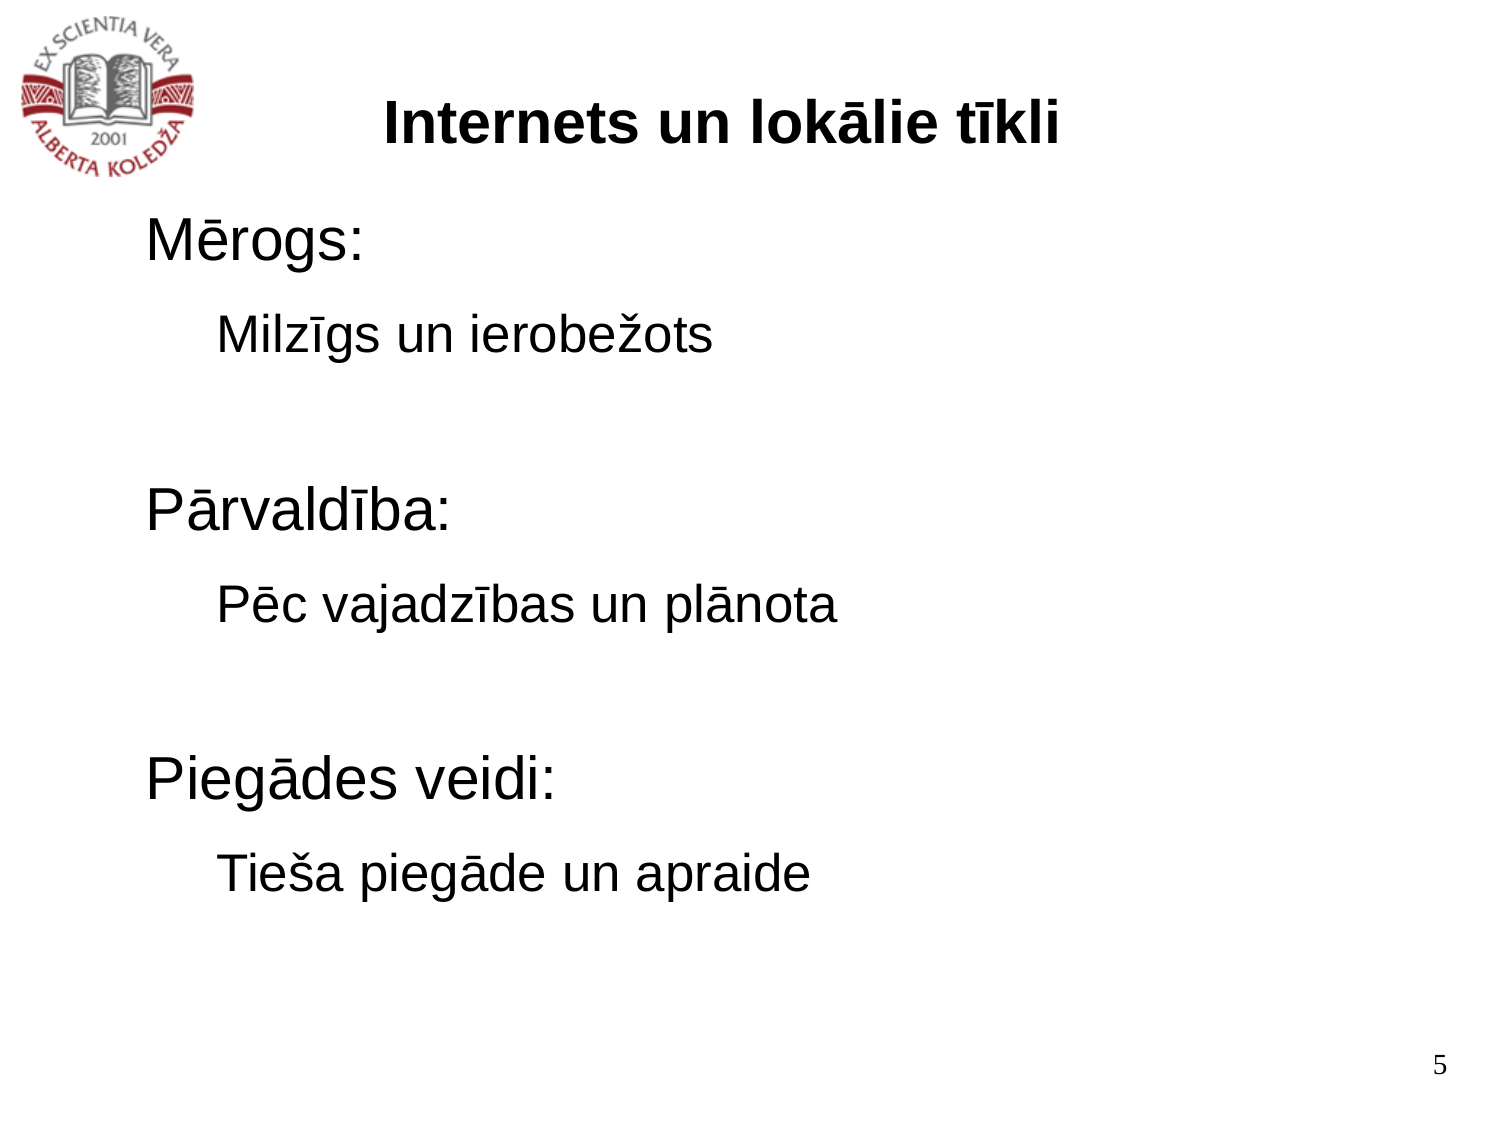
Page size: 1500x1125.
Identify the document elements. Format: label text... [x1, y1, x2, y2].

title Internets un lokālie tīkli [50, 62, 1374, 175]
picture [21, 16, 194, 177]
list Mērogs: Milzīgs un ierobežots Pārvaldība: Pēc vajadzības un plānota Piegādes veidi: Tieša piegāde un apraide [74, 200, 1463, 1101]
text_box <skaitlis> [1312, 1037, 1463, 1101]
